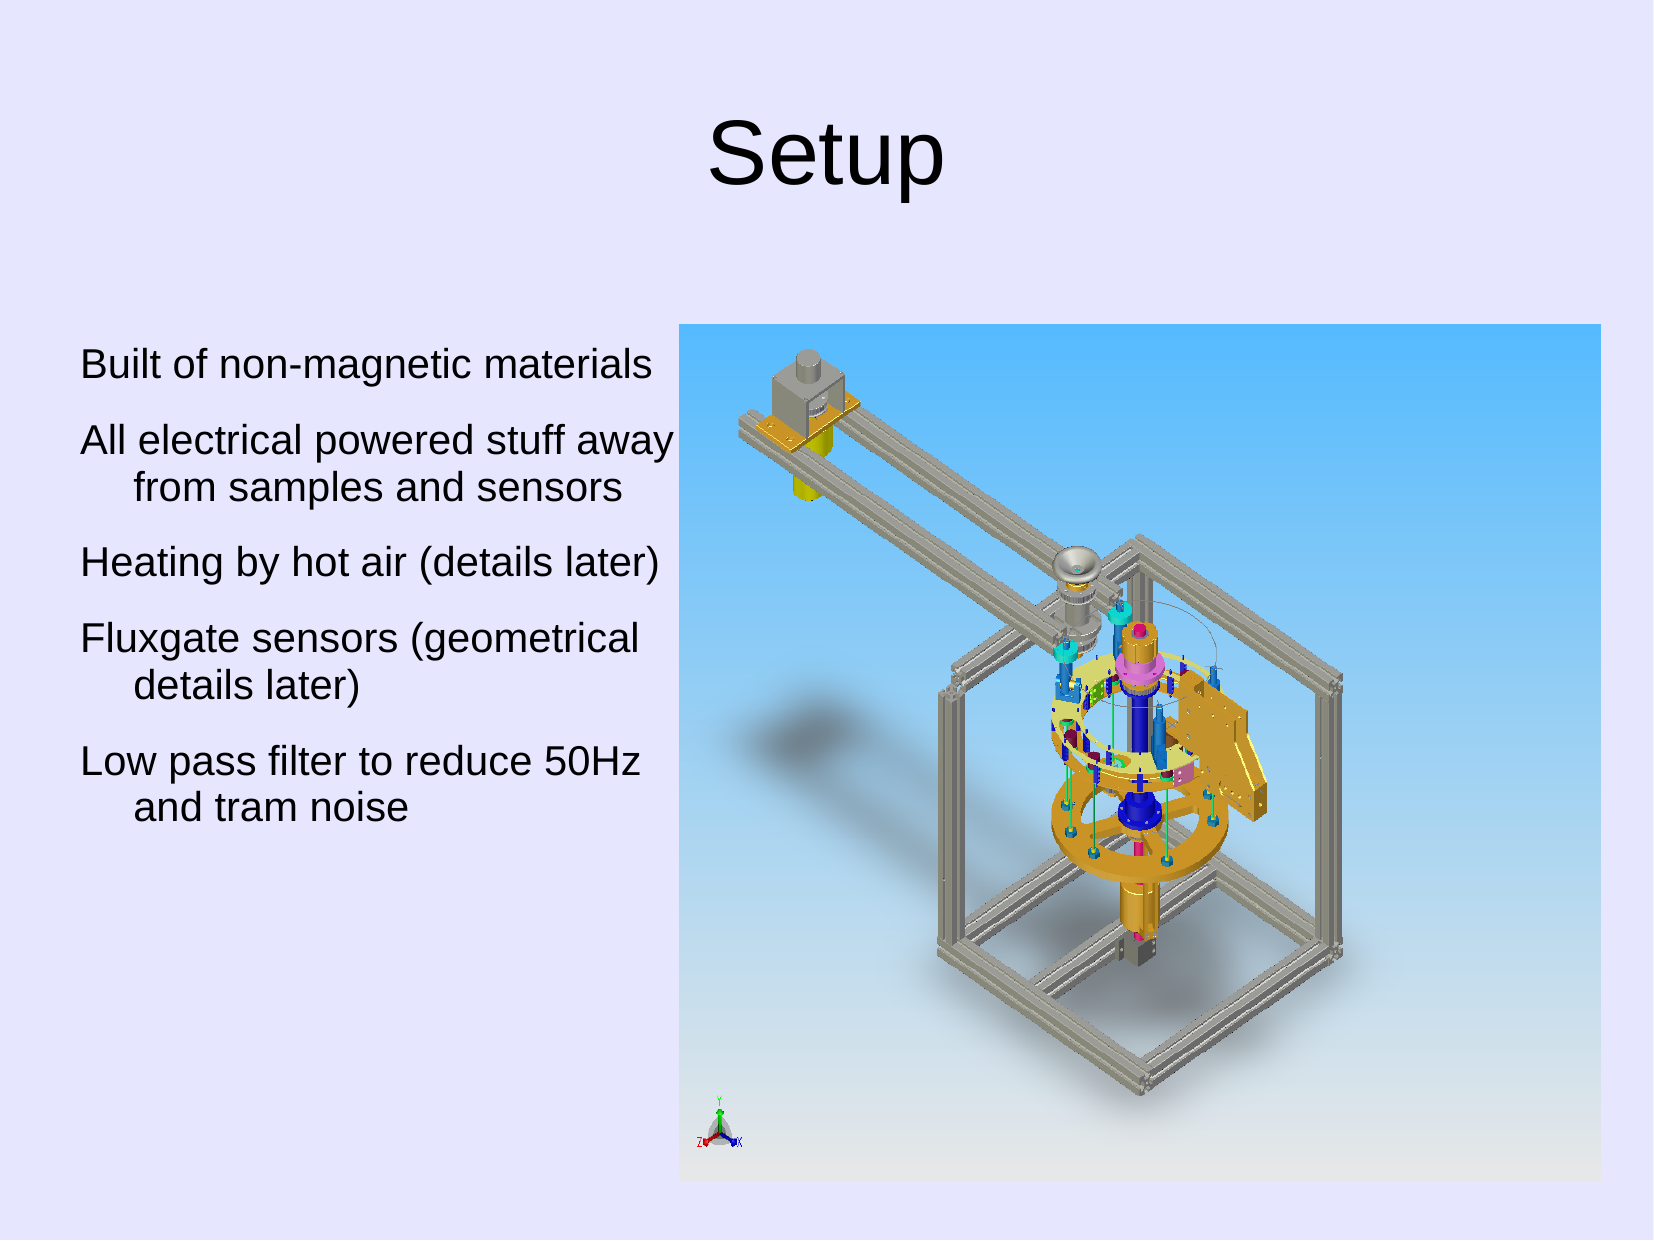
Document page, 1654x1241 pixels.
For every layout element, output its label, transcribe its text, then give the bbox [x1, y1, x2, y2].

title Setup [82, 49, 1571, 257]
picture [679, 324, 1601, 1181]
list Built of non-magnetic materials All electrical powered stuff away from samples and sensors Heating by hot air (details later) Fluxgate sensors (geometrical details later) Low pass filter to reduce 50Hz and tram noise [62, 340, 679, 1123]
